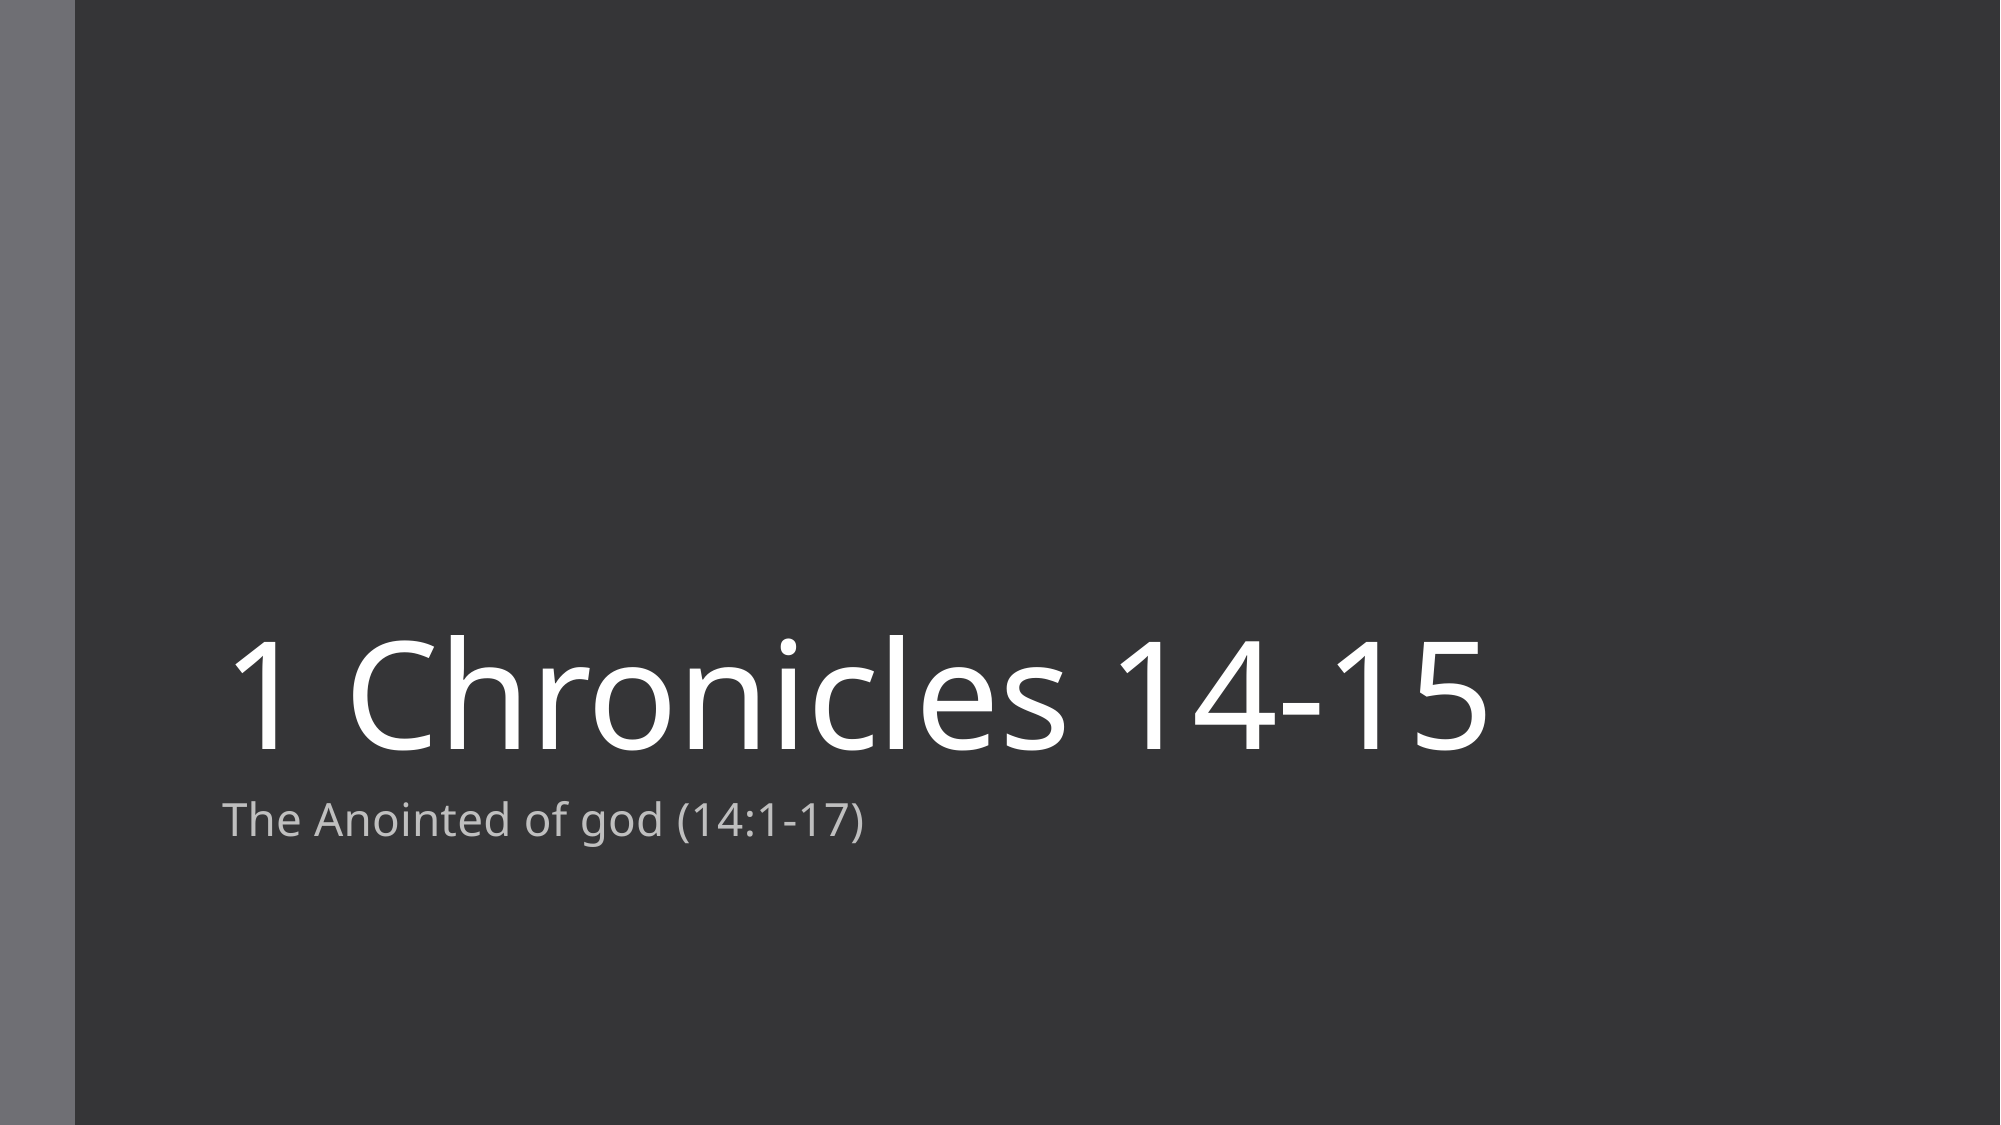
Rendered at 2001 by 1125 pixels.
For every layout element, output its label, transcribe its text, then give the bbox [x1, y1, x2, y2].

subtitle The Anointed of god (14:1-17) [206, 787, 1752, 1066]
title 1 Chronicles 14-15 [206, 124, 1752, 787]
